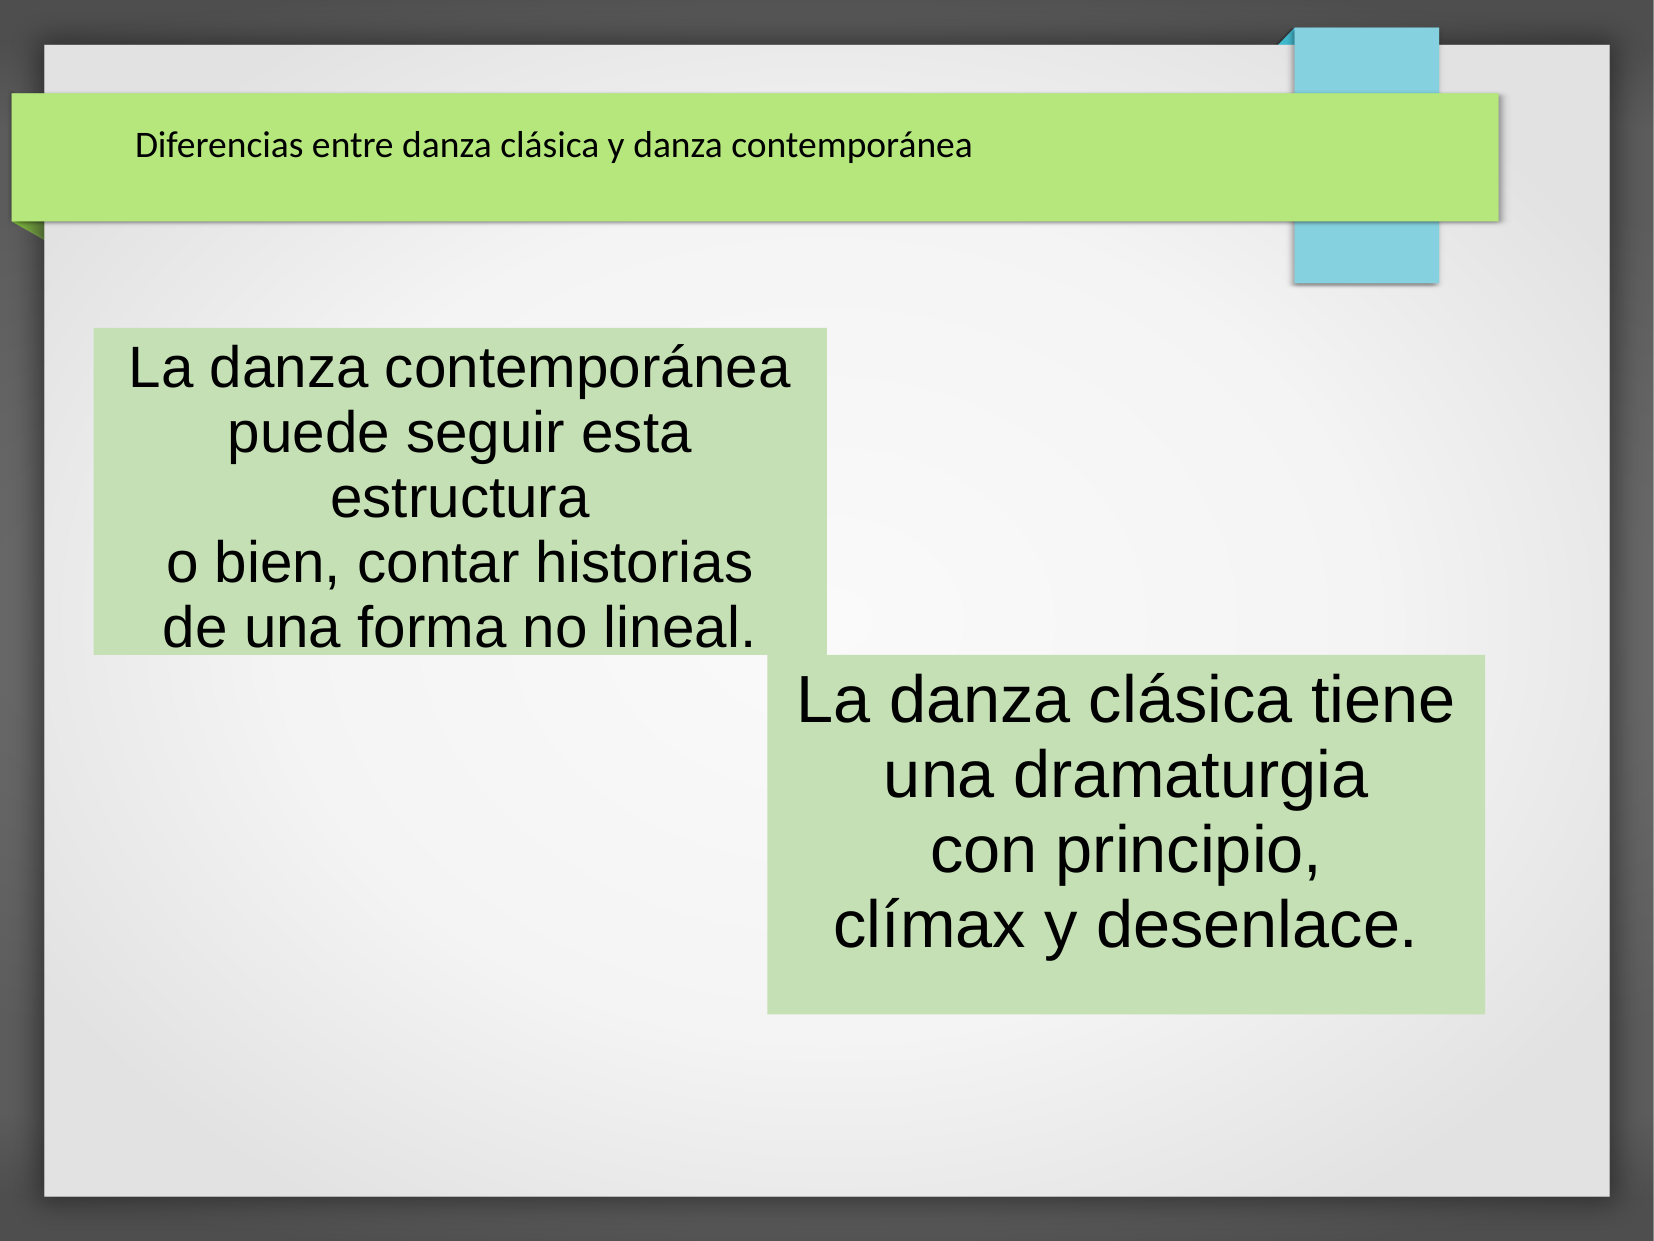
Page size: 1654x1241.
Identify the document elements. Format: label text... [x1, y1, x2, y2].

text_box La danza contemporánea puede seguir esta estructura o bien, contar historias de una forma no lineal. [93, 327, 827, 655]
list [82, 295, 1571, 1015]
text_box La danza clásica tiene una dramaturgia con principio, clímax y desenlace. [767, 654, 1486, 1015]
text_box Diferencias entre danza clásica y danza contemporánea [120, 112, 1028, 174]
